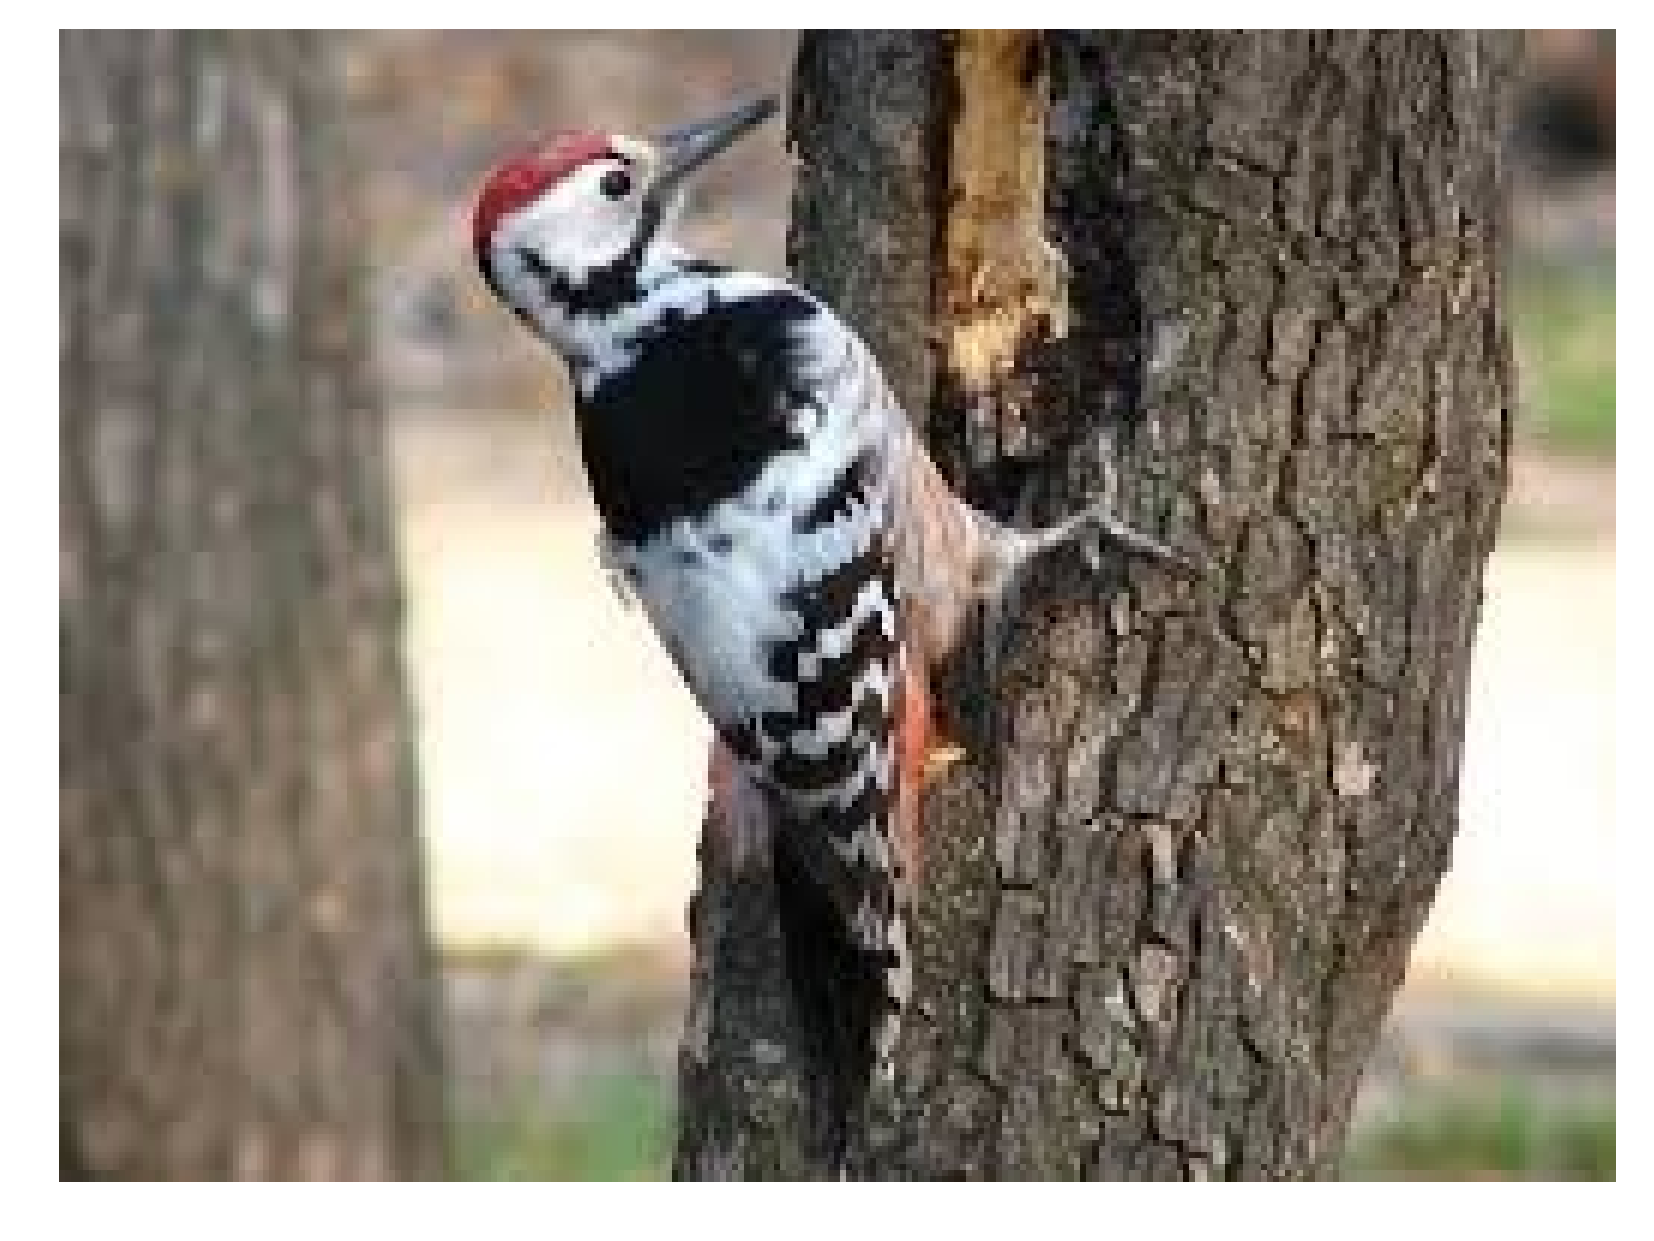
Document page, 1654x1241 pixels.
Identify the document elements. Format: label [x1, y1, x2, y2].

picture [59, 29, 1616, 1182]
